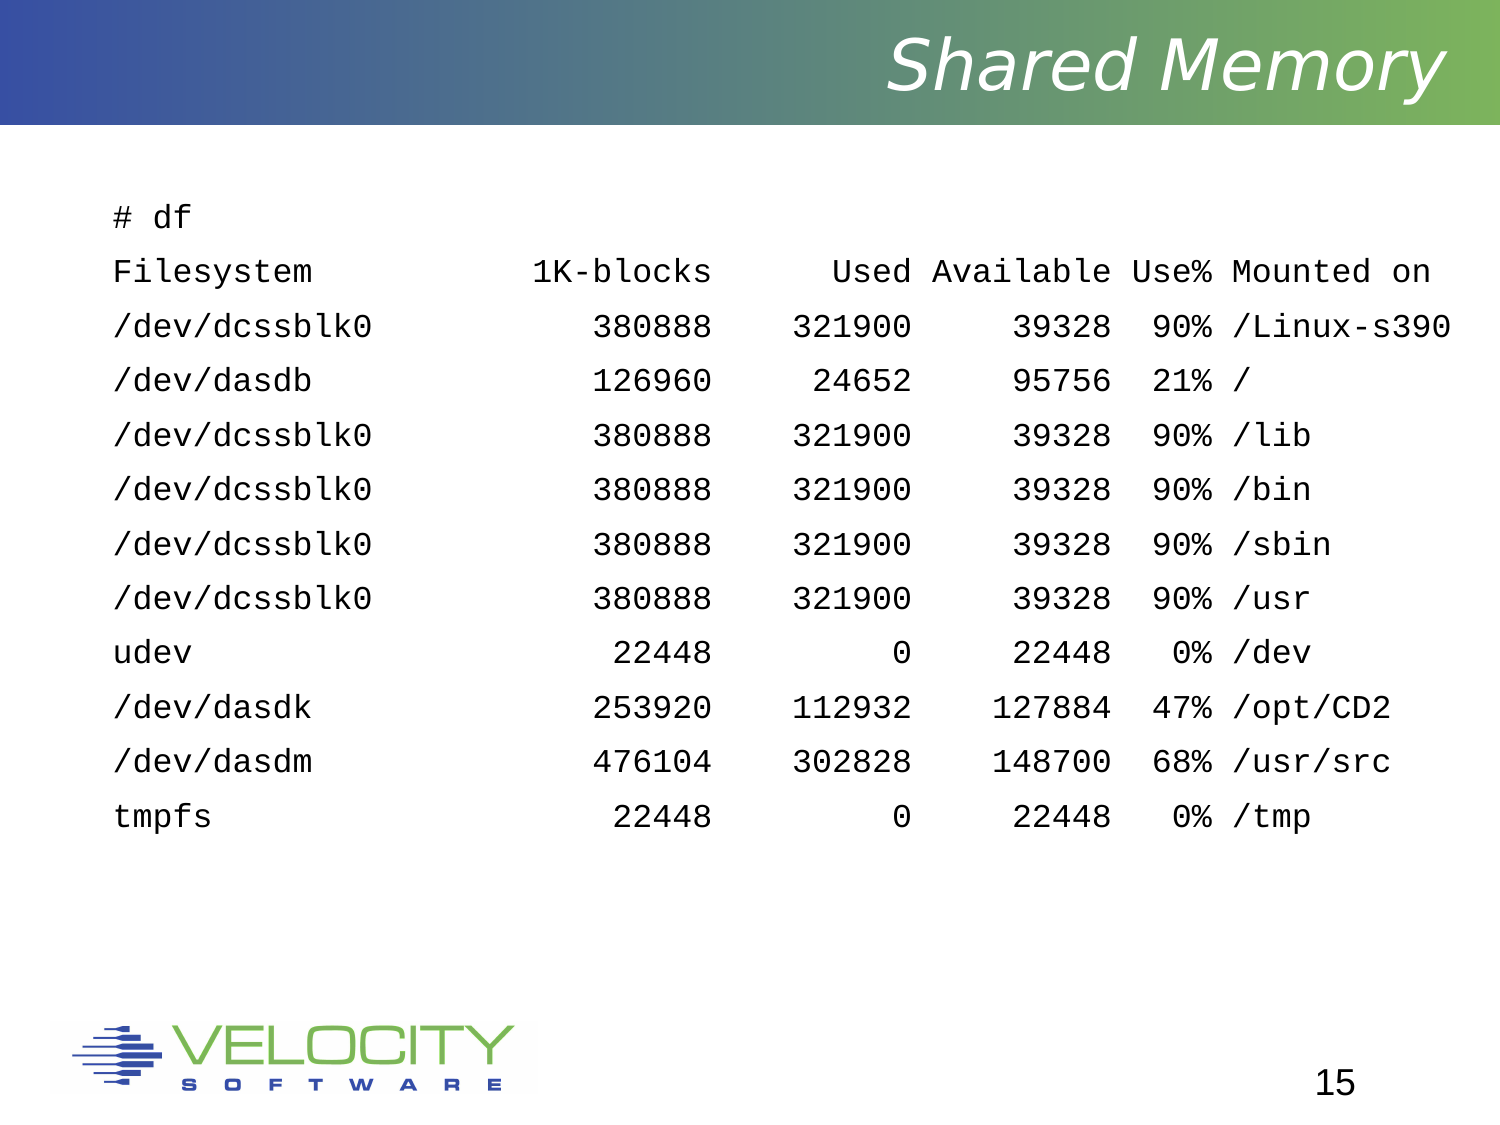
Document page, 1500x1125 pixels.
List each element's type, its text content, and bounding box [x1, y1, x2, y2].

picture [50, 1021, 538, 1094]
list # df Filesystem 1K-blocks Used Available Use% Mounted on /dev/dcssblk0 380888 321900 39328 90% /Linux-s390 /dev/dasdb 126960 24652 95756 21% / /dev/dcssblk0 380888 321900 39328 90% /lib /dev/dcssblk0 380888 321900 39328 90% /bin /dev/dcssblk0 380888 321900 39328 90% /sbin /dev/dcssblk0 380888 321900 39328 90% /usr udev 22448 0 22448 0% /dev /dev/dasdk 253920 112932 127884 47% /opt/CD2 /dev/dasdm 476104 302828 148700 68% /usr/src tmpfs 22448 0 22448 0% /tmp [70, 187, 1500, 988]
title Shared Memory [62, 12, 1463, 113]
